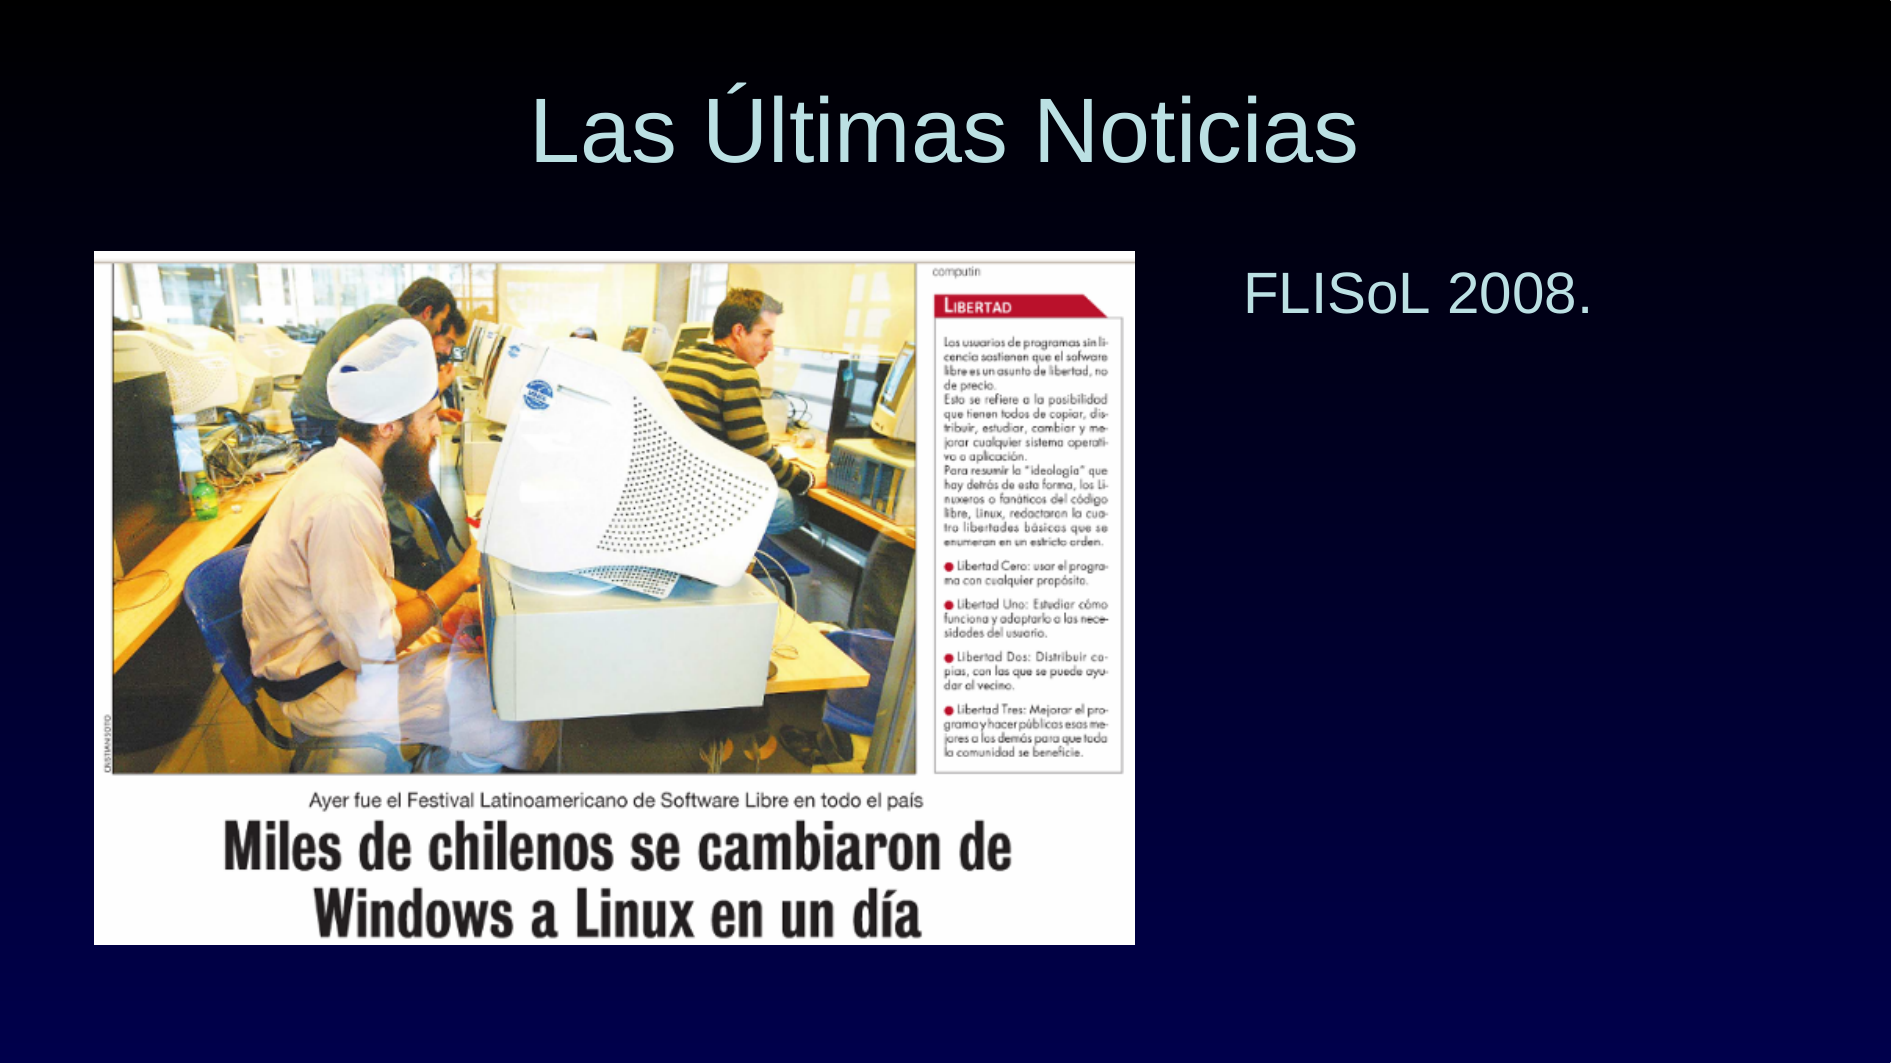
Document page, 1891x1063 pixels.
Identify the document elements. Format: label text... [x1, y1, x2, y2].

title Las Últimas Noticias [94, 42, 1796, 220]
text_box FLISoL 2008. [1228, 247, 1891, 950]
picture [94, 251, 1135, 945]
